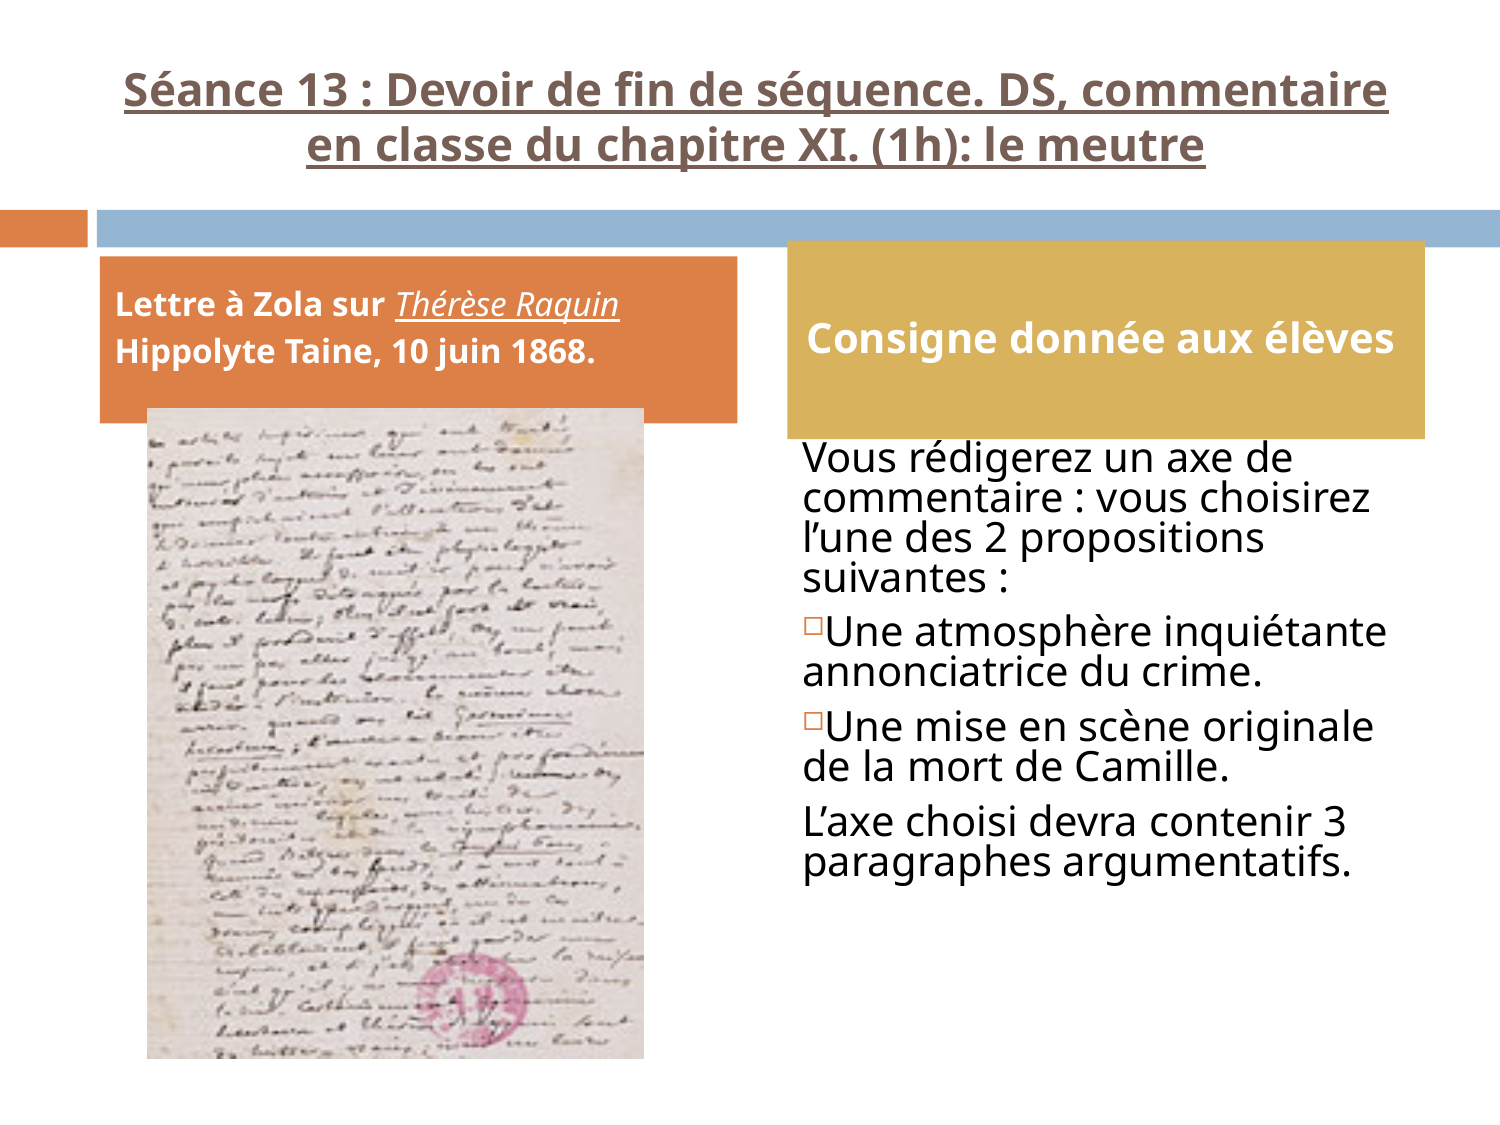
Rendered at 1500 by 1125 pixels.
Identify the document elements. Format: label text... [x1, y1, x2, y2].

title Séance 13 : Devoir de fin de séquence. DS, commentaire en classe du chapitre XI. (1h): le meutre [87, 0, 1426, 277]
picture [147, 408, 644, 1059]
list Vous rédigerez un axe de commentaire : vous choisirez l’une des 2 propositions suivantes : Une atmosphère inquiétante annonciatrice du crime. Une mise en scène originale de la mort de Camille. L’axe choisi devra contenir 3 paragraphes argumentatifs. [787, 440, 1425, 1030]
list Lettre à Zola sur Thérèse Raquin Hippolyte Taine, 10 juin 1868. [99, 257, 738, 423]
list Consigne donnée aux élèves [787, 240, 1425, 440]
